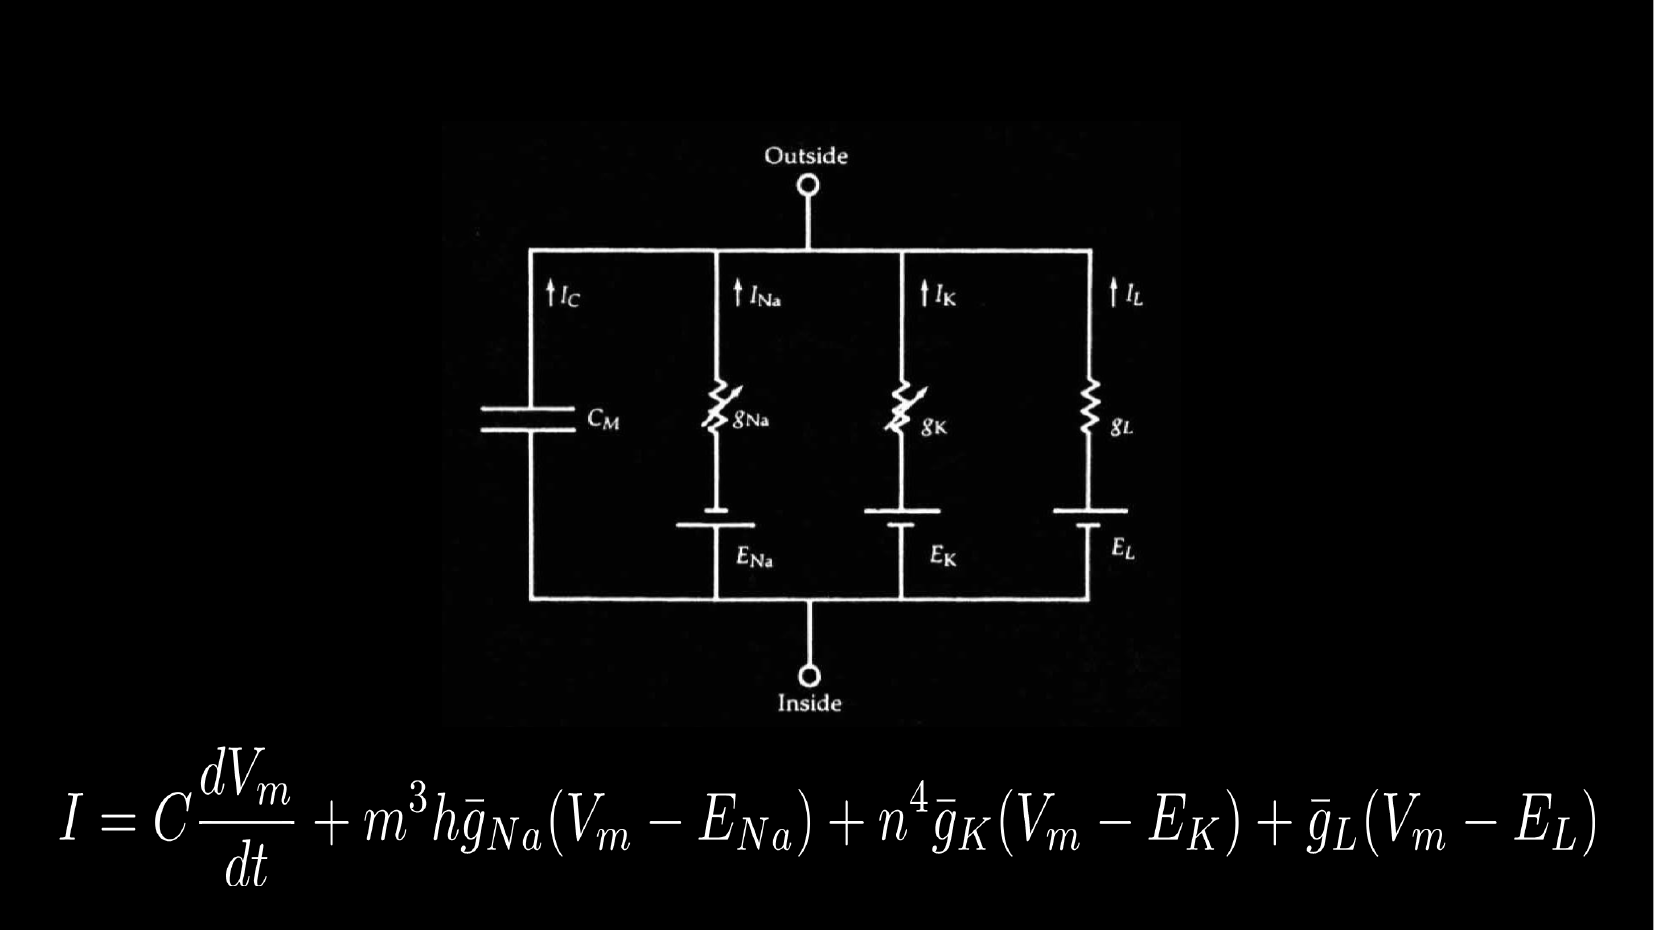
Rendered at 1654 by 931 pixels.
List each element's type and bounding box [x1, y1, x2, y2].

picture [59, 746, 1595, 886]
picture [442, 121, 1181, 727]
